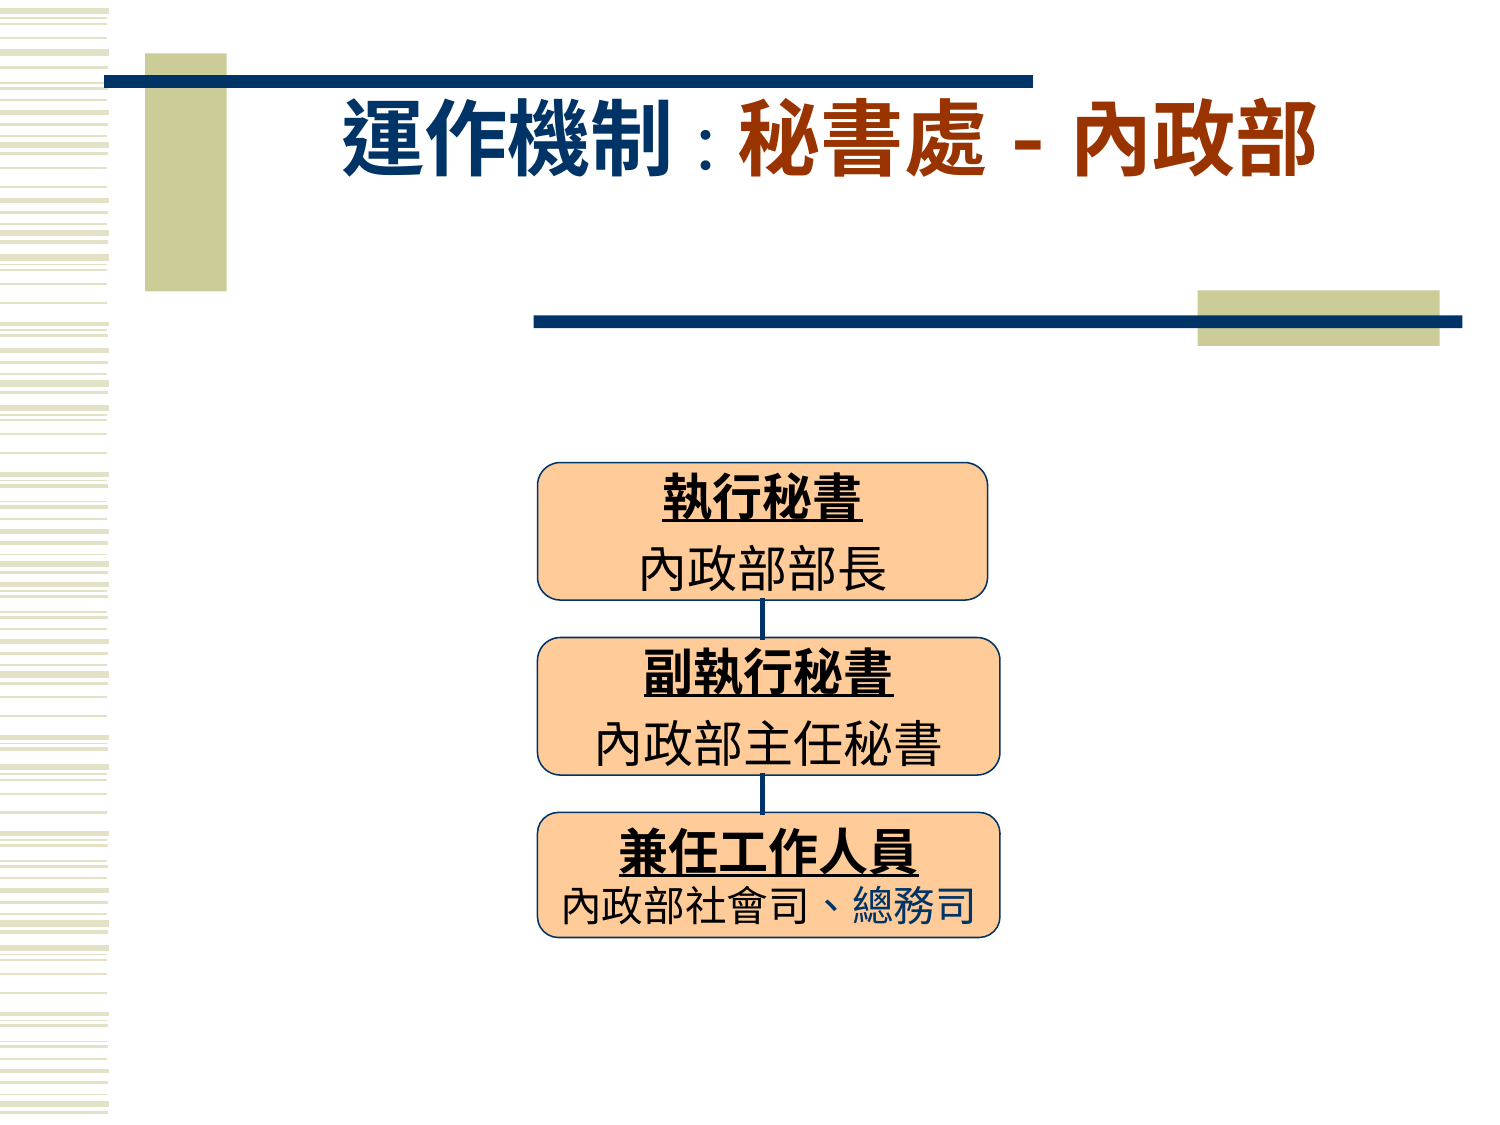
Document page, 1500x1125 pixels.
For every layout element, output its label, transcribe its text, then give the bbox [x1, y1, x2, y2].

text_box 副執行秘書 內政部主任秘書 [537, 637, 1000, 776]
text_box 兼任工作人員 內政部社會司、總務司 [537, 812, 1000, 938]
title 運作機制:秘書處-內政部 [225, 99, 1436, 288]
text_box 執行秘書 內政部部長 [537, 462, 988, 601]
